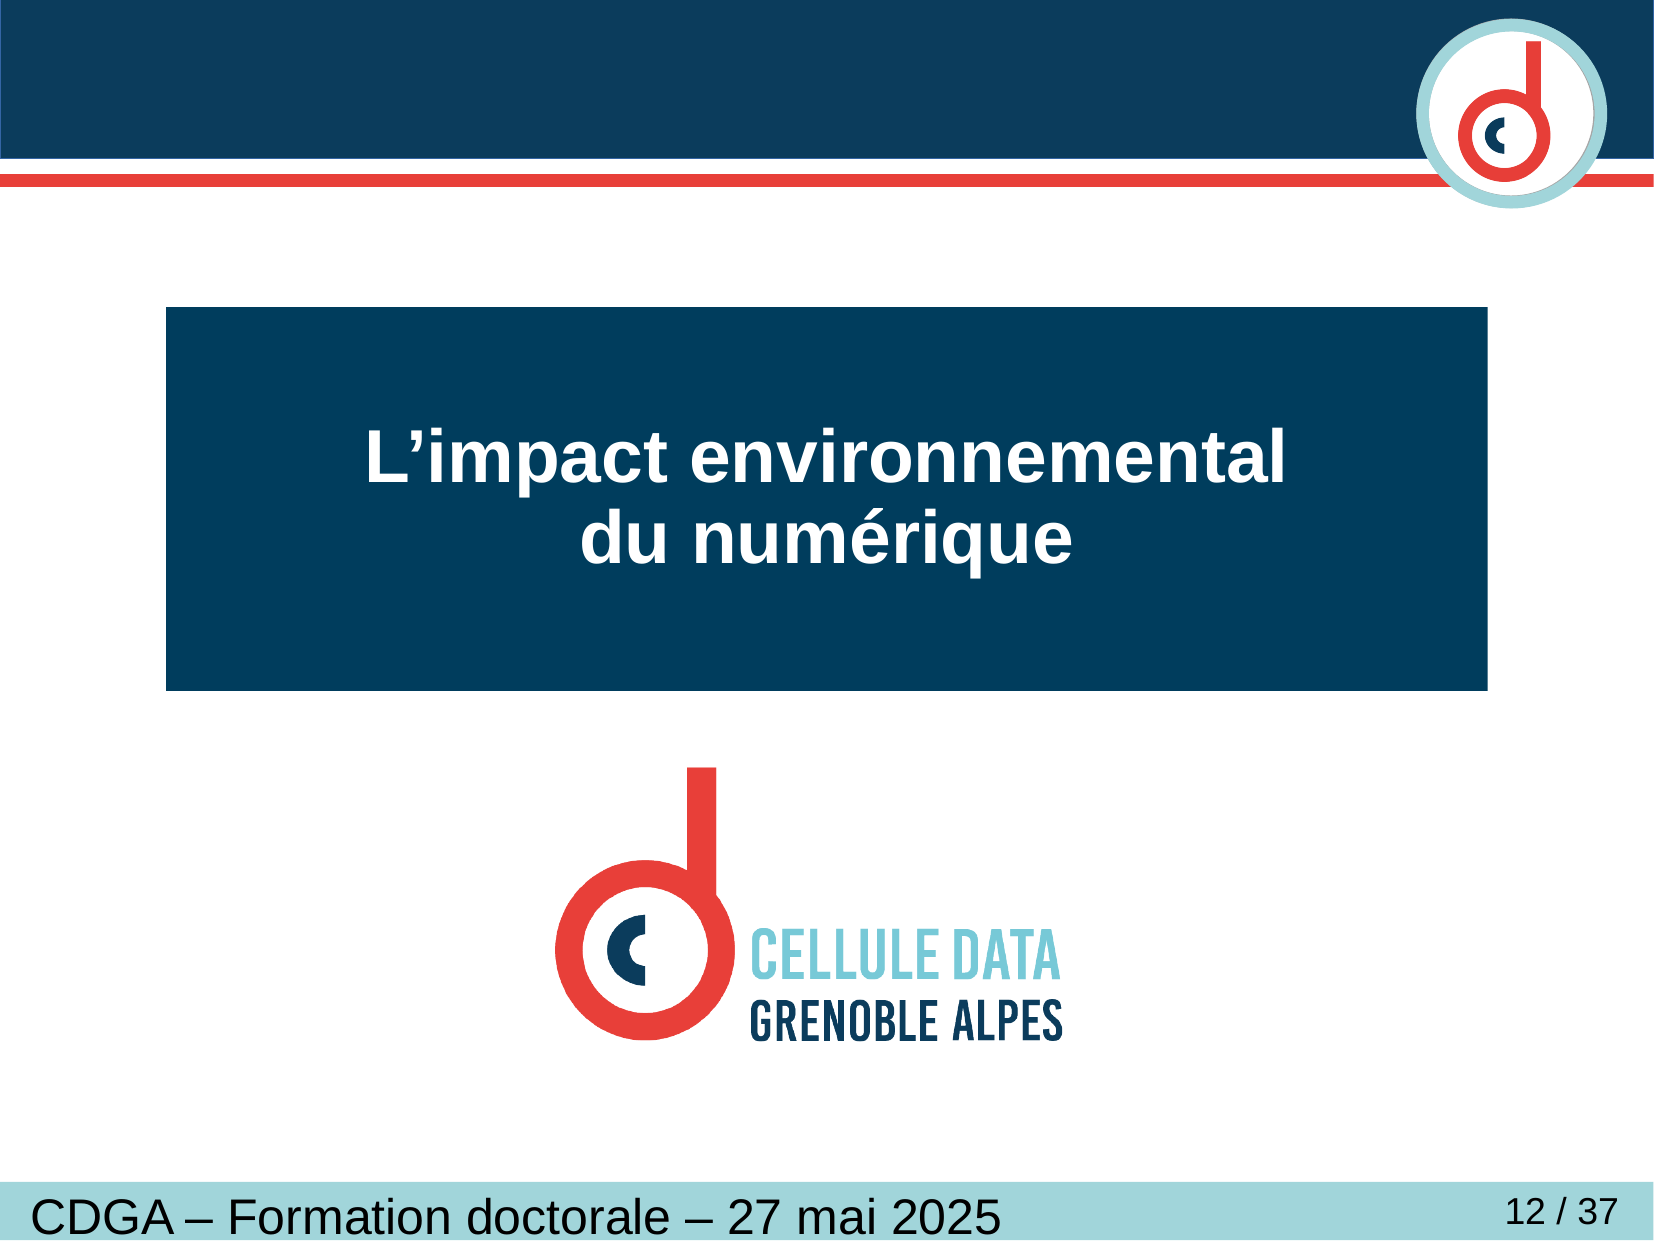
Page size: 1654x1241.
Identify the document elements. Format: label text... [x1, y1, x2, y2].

title L’impact environnemental du numérique [166, 307, 1488, 691]
picture [555, 767, 1099, 1073]
